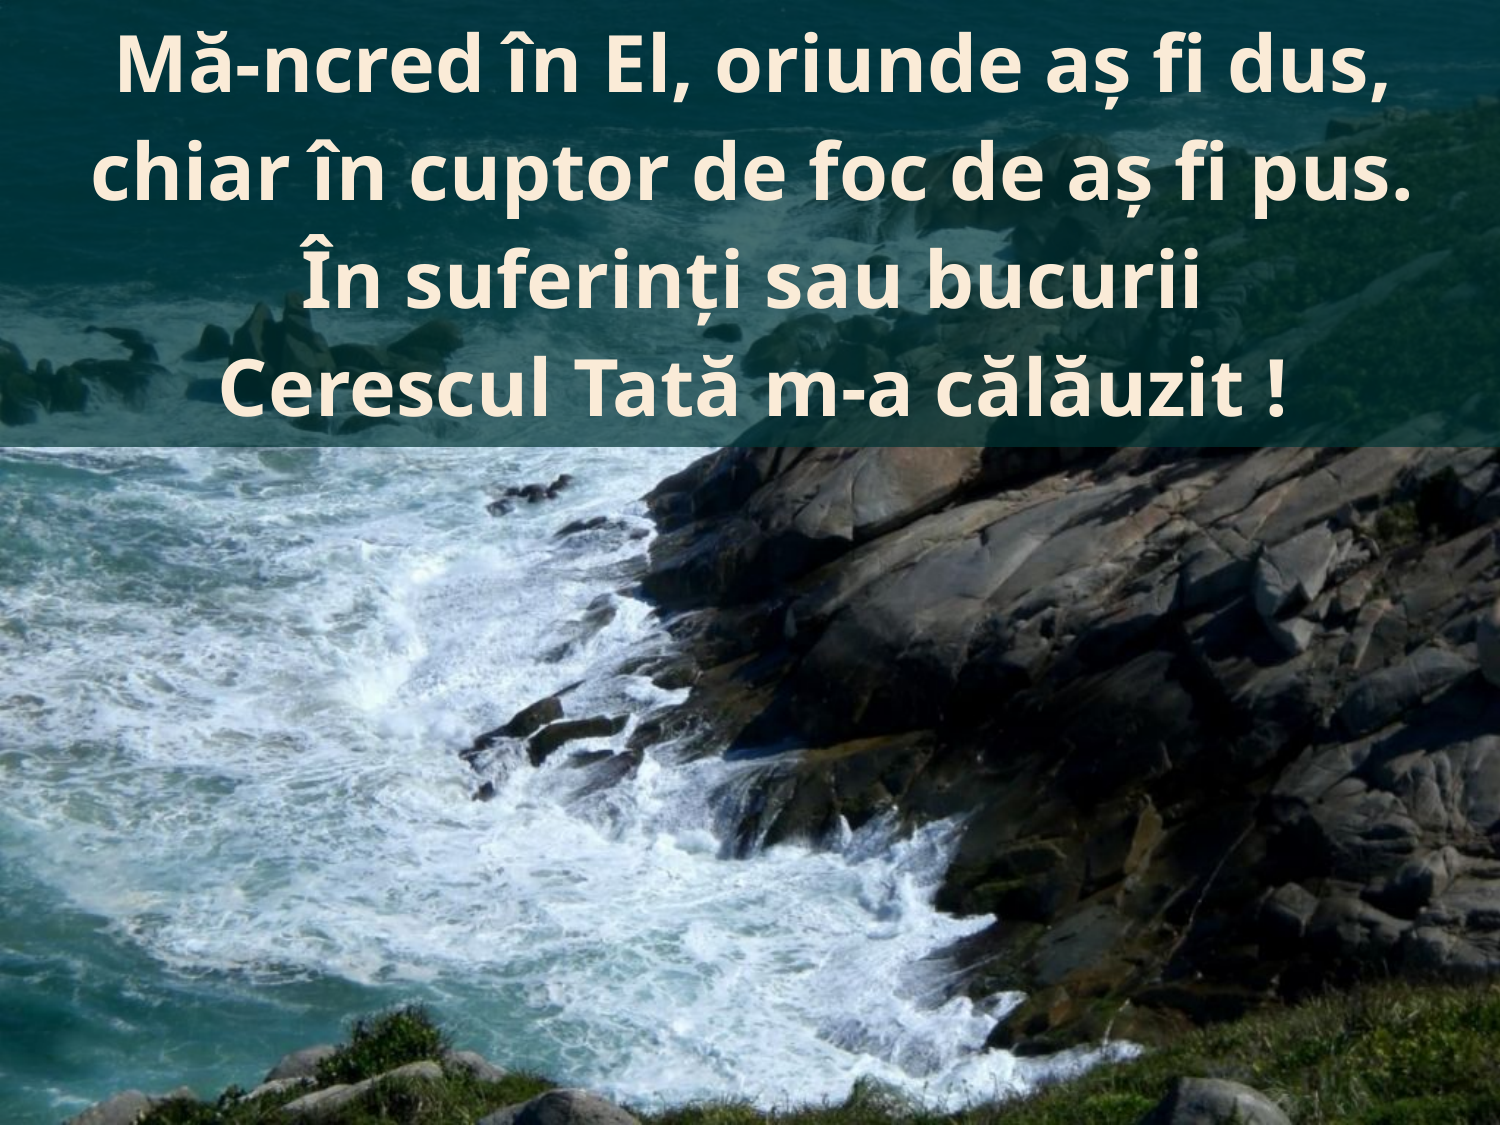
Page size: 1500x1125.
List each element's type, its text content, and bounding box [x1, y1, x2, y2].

text_box Mă-ncred în El, oriunde aş fi dus, chiar în cuptor de foc de aş fi pus. În suferinţi sau bucurii Cerescul Tată m-a călăuzit ! [0, 0, 1500, 402]
picture [0, 447, 1500, 1125]
